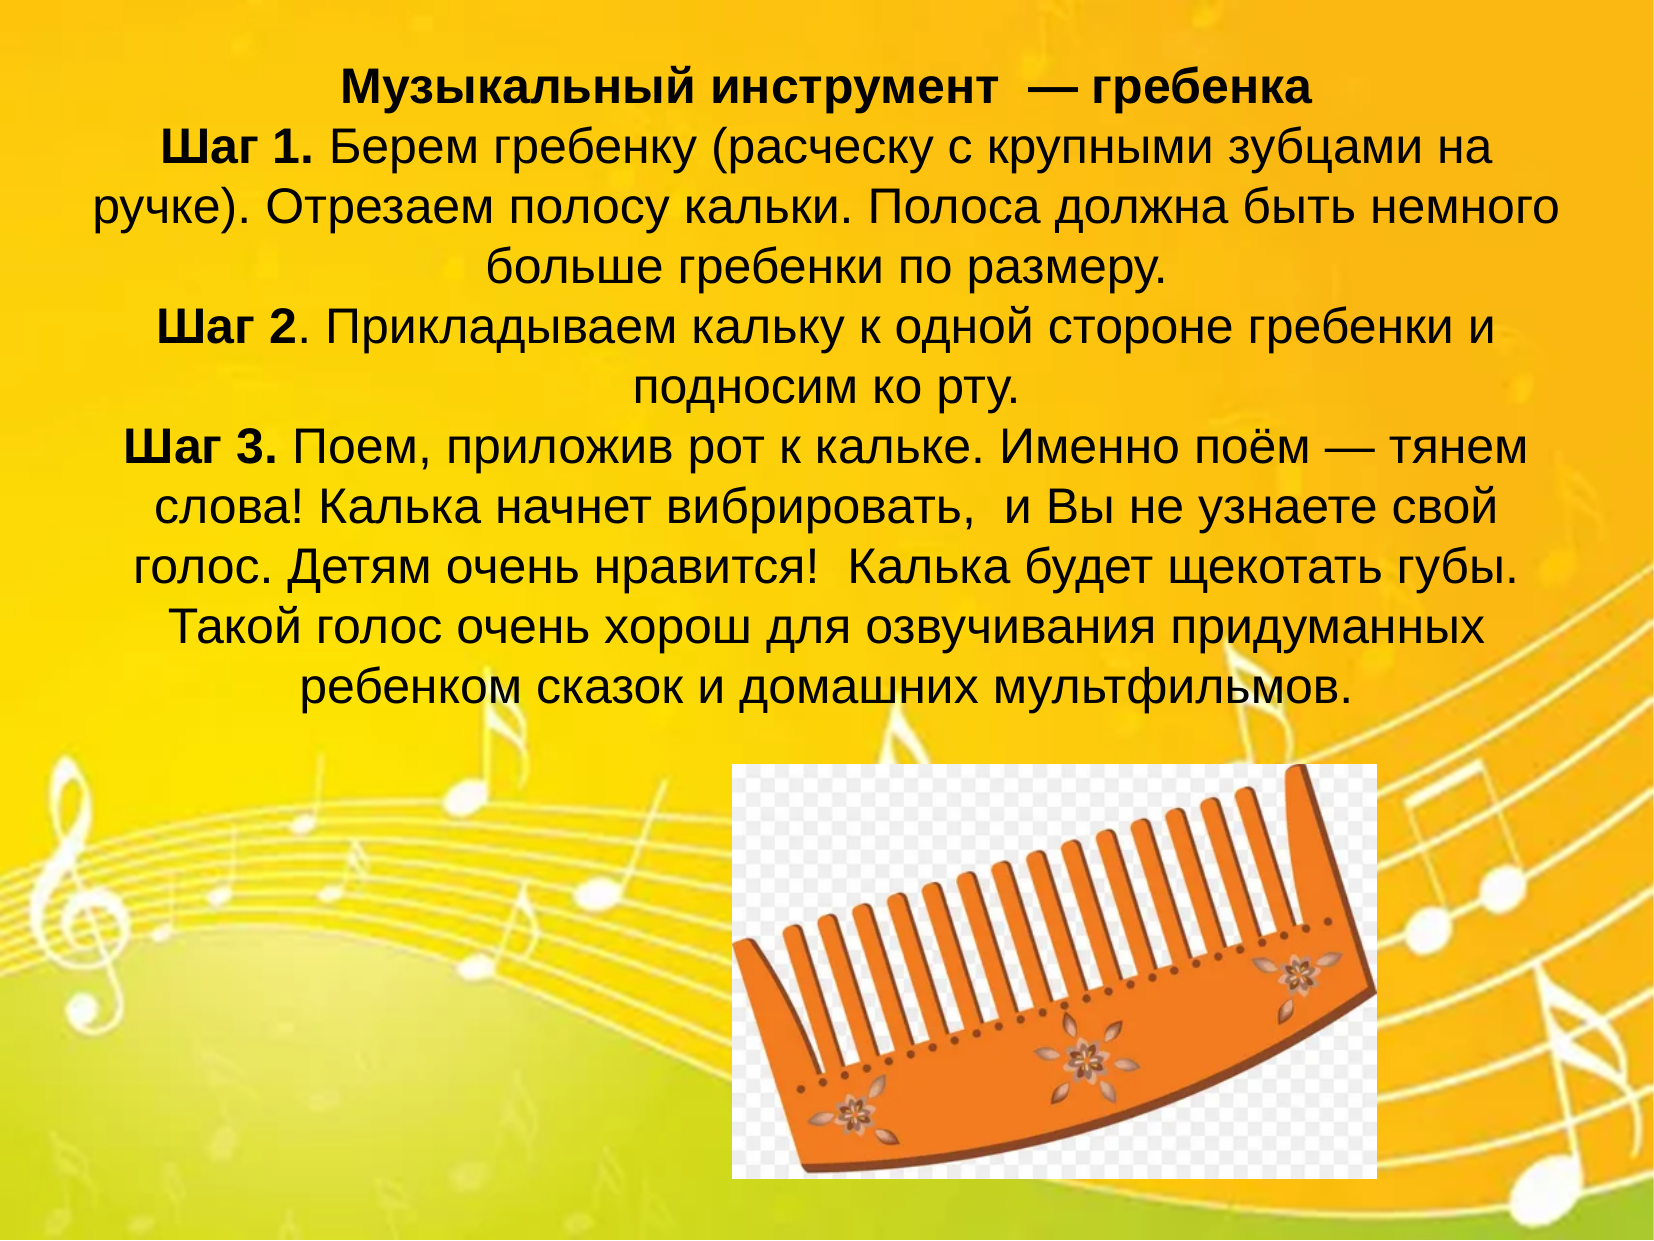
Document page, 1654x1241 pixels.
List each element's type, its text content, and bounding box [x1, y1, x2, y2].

title Музыкальный инструмент — гребенка Шаг 1. Берем гребенку (расческу с крупными зубцами на ручке). Отрезаем полосу кальки. Полоса должна быть немного больше гребенки по размеру. Шаг 2. Прикладываем кальку к одной стороне гребенки и подносим ко рту. Шаг 3. Поем, приложив рот к кальке. Именно поём — тянем слова! Калька начнет вибрировать, и Вы не узнаете свой голос. Детям очень нравится! Калька будет щекотать губы. Такой голос очень хорош для озвучивания придуманных ребенком сказок и домашних мультфильмов. [82, 29, 1571, 739]
picture [0, 0, 1654, 1240]
